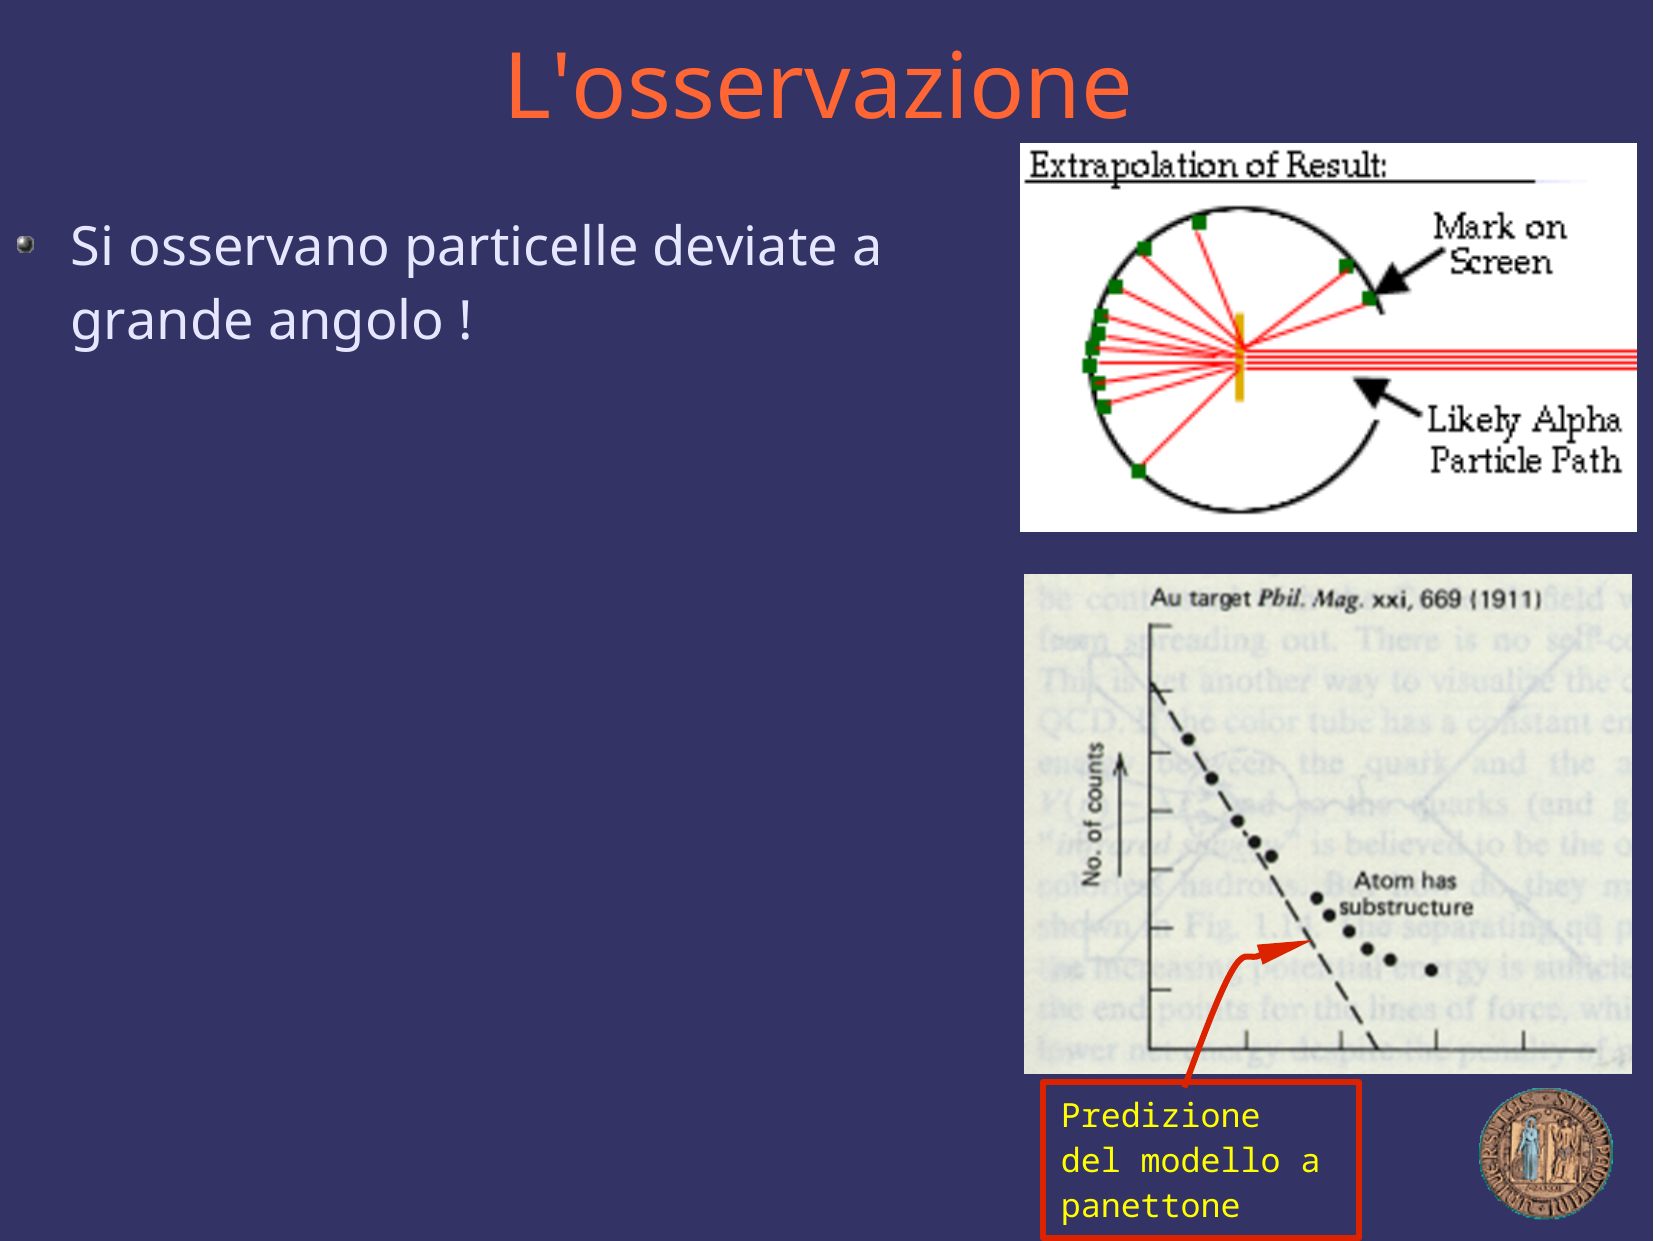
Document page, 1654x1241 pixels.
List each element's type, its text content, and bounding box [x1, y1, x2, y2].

picture [1020, 143, 1637, 532]
title L'osservazione [165, 13, 1472, 153]
list Si osservano particelle deviate a grande angolo ! [0, 207, 1013, 1027]
picture [1479, 1087, 1613, 1221]
text_box Predizione del modello a panettone [1043, 1081, 1286, 1236]
picture [1024, 574, 1632, 1074]
